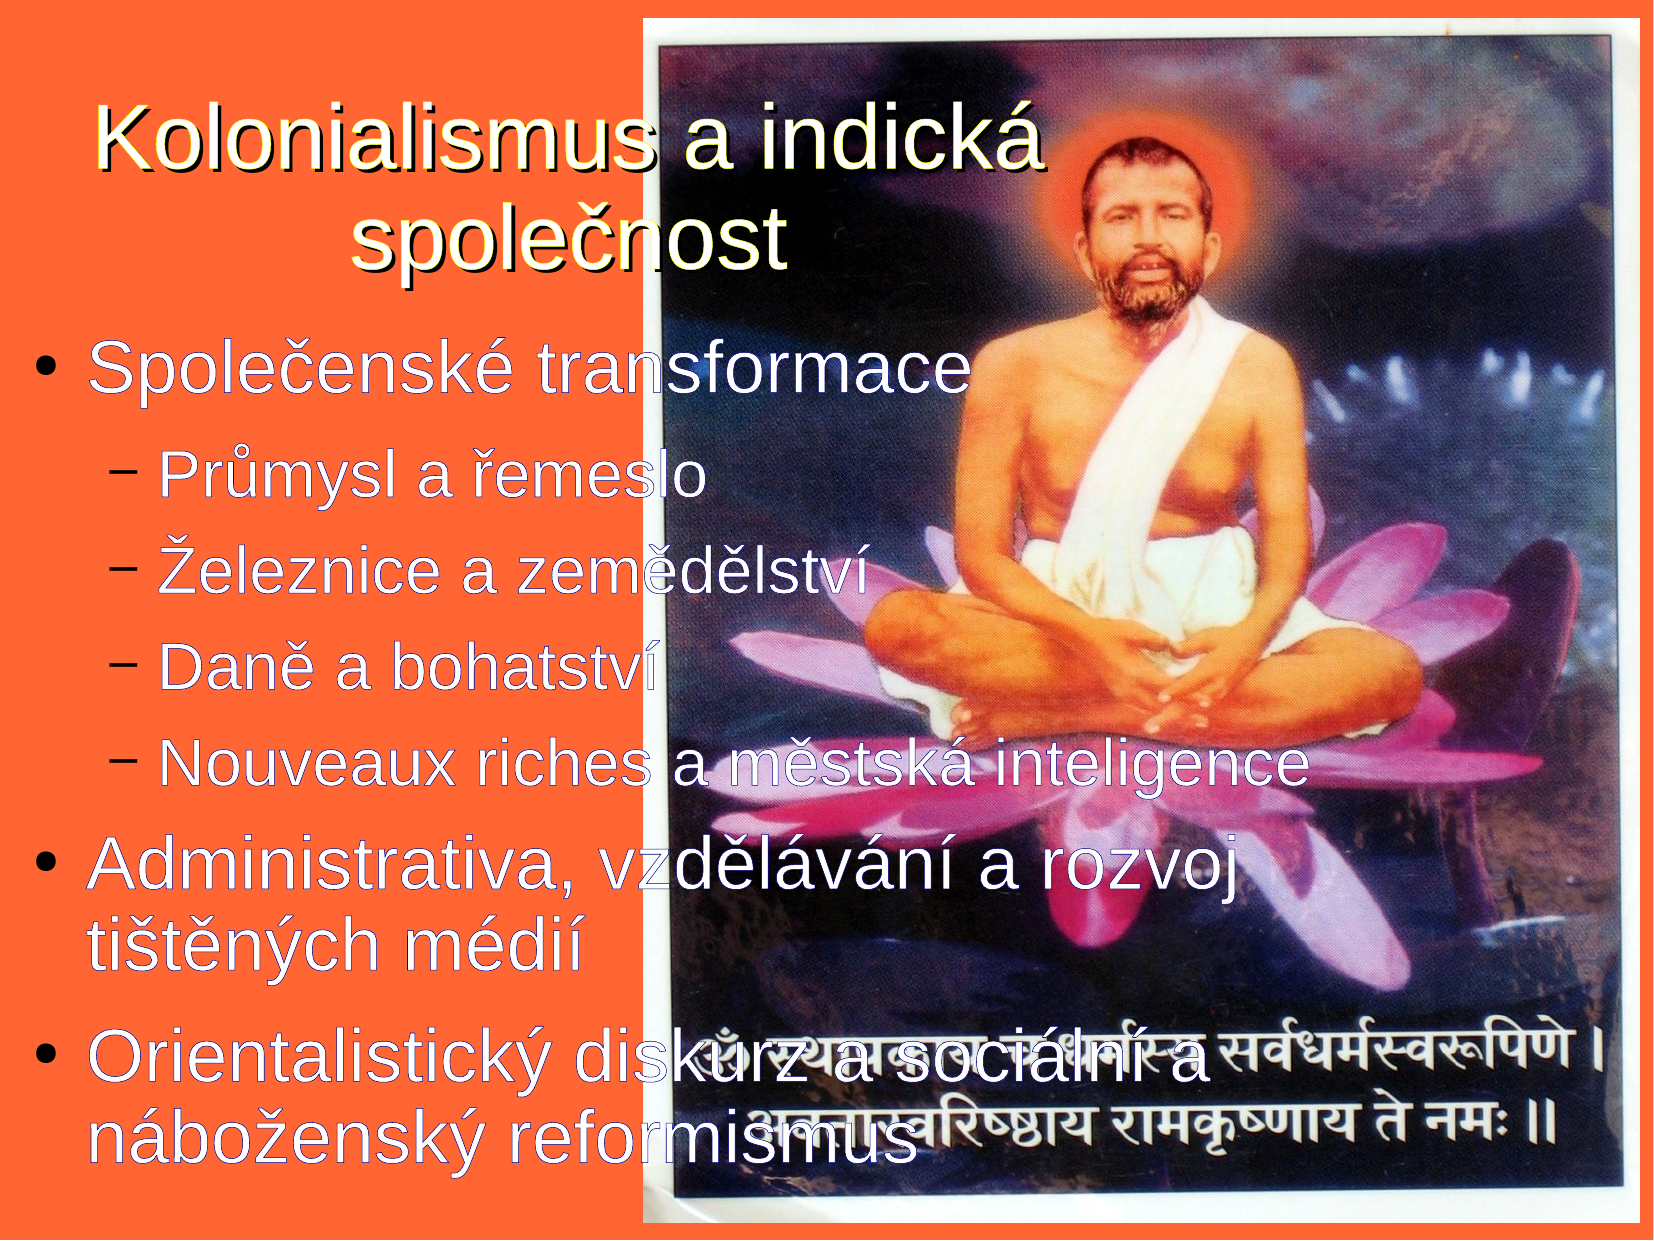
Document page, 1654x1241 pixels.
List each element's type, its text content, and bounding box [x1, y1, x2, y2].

title Kolonialismus a indická společnost [17, 86, 1120, 291]
list Společenské transformace Průmysl a řemeslo Železnice a zemědělství Daně a bohatství Nouveaux riches a městská inteligence Administrativa, vzdělávání a rozvoj tištěných médií Orientalistický diskurz a sociální a náboženský reformismus [15, 326, 1427, 1181]
picture [643, 18, 1640, 1223]
